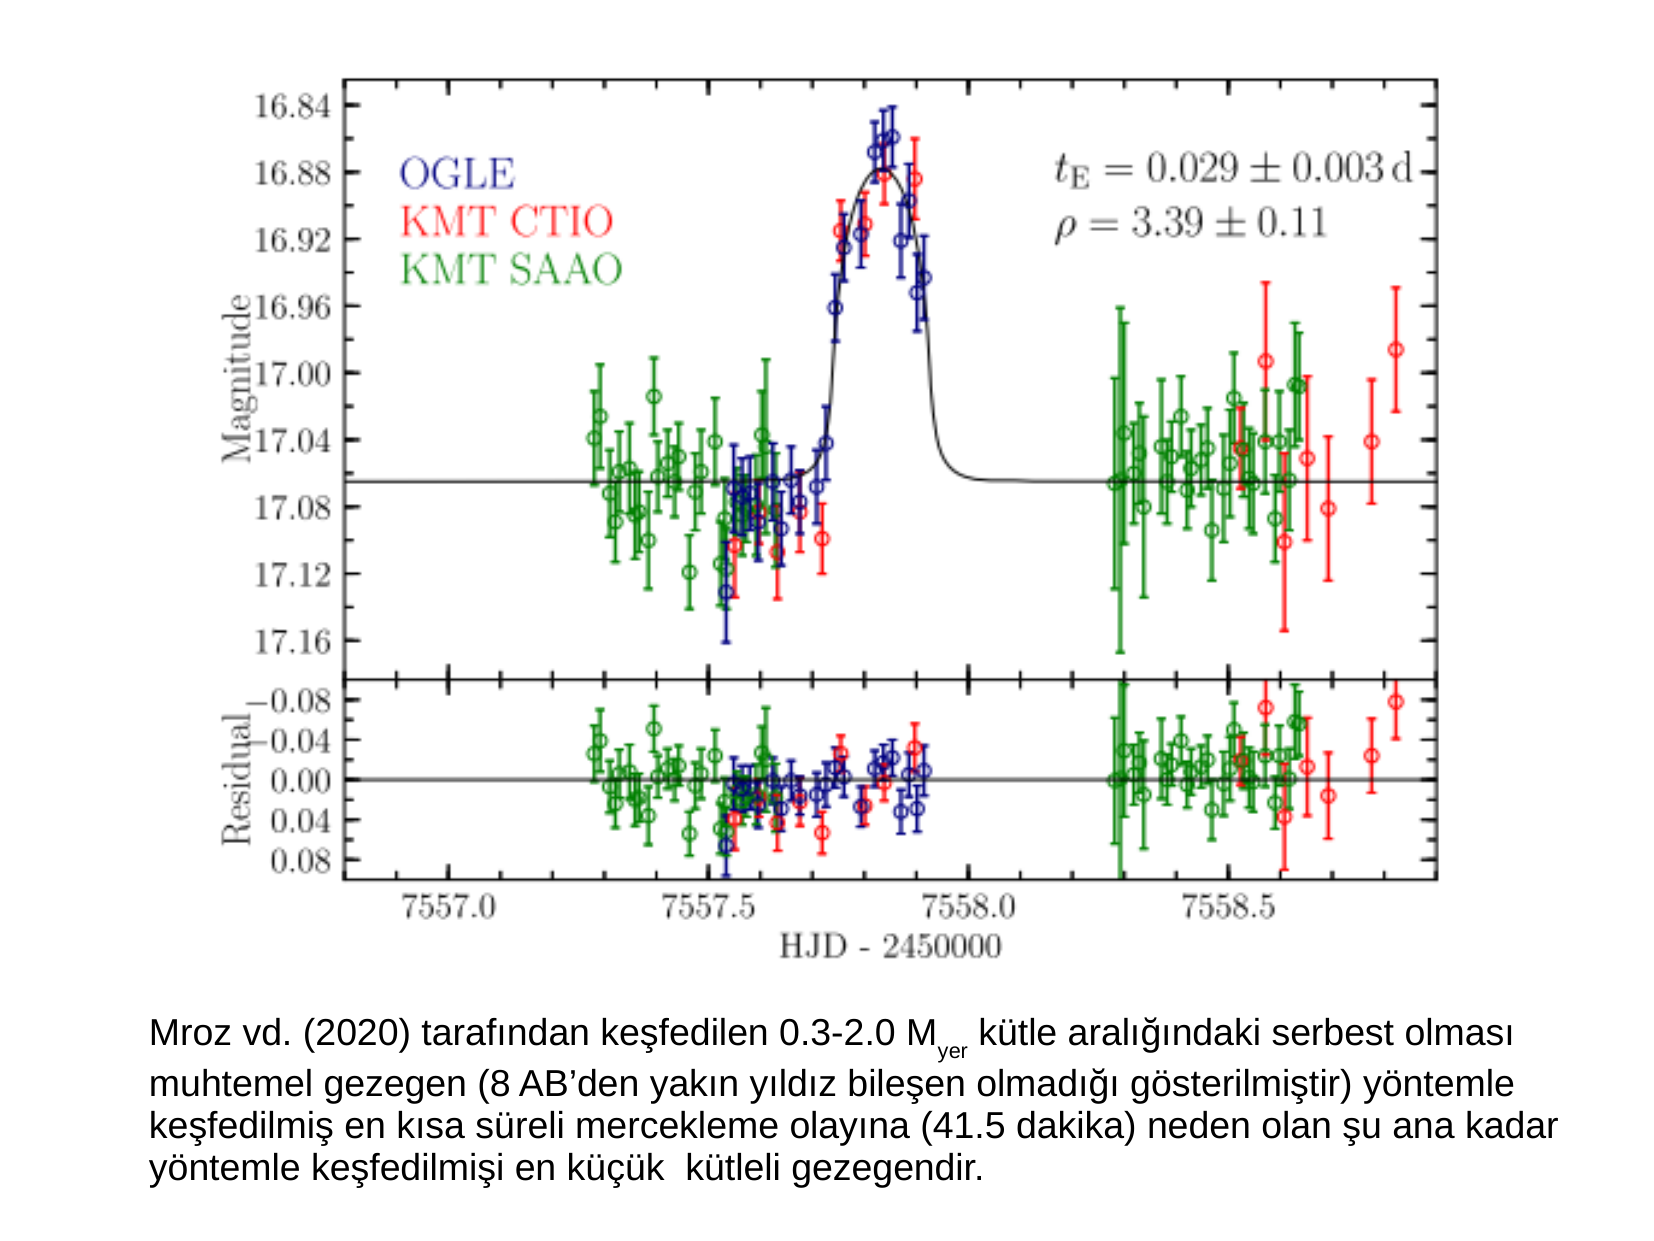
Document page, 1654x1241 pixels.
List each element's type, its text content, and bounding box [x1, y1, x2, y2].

text_box Mroz vd. (2020) tarafından keşfedilen 0.3-2.0 Myer kütle aralığındaki serbest olması muhtemel gezegen (8 AB’den yakın yıldız bileşen olmadığı gösterilmiştir) yöntemle keşfedilmiş en kısa süreli mercekleme olayına (41.5 dakika) neden olan şu ana kadar yöntemle keşfedilmişi en küçük kütleli gezegendir. [134, 1004, 1601, 1197]
picture [174, 31, 1492, 973]
